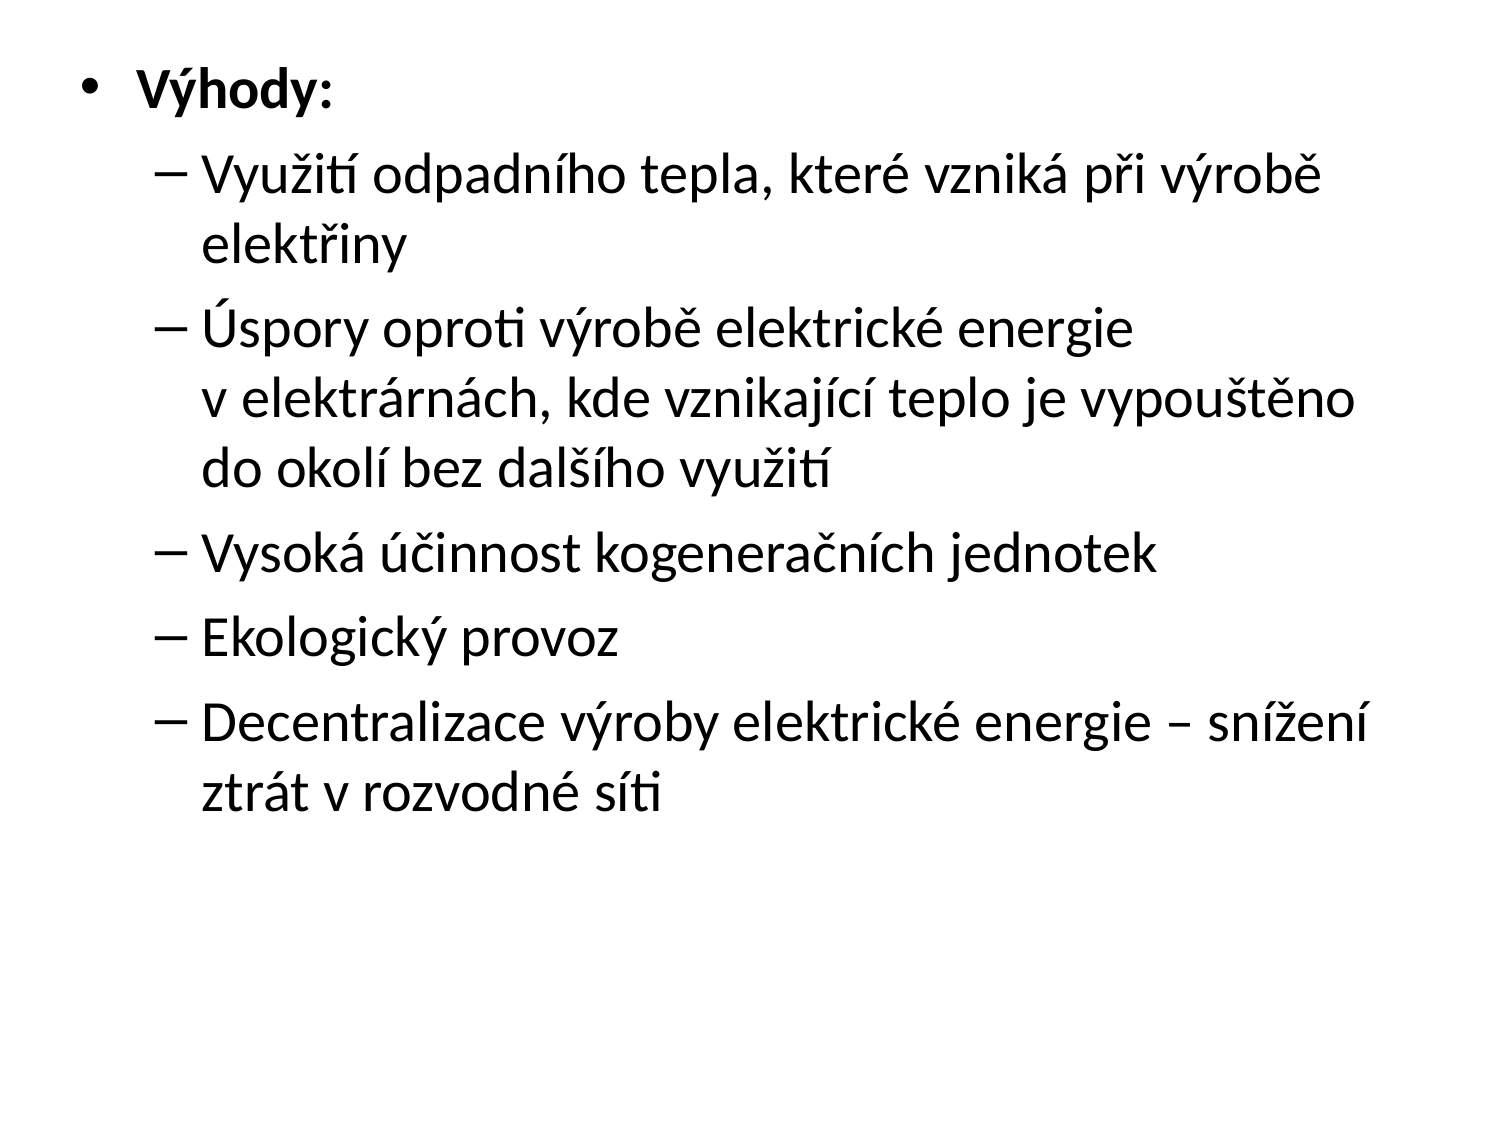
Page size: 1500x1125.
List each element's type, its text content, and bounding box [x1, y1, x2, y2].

list Výhody: Využití odpadního tepla, které vzniká při výrobě elektřiny Úspory oproti výrobě elektrické energie v elektrárnách, kde vznikající teplo je vypouštěno do okolí bez dalšího využití Vysoká účinnost kogeneračních jednotek Ekologický provoz Decentralizace výroby elektrické energie – snížení ztrát v rozvodné síti [64, 42, 1436, 1095]
